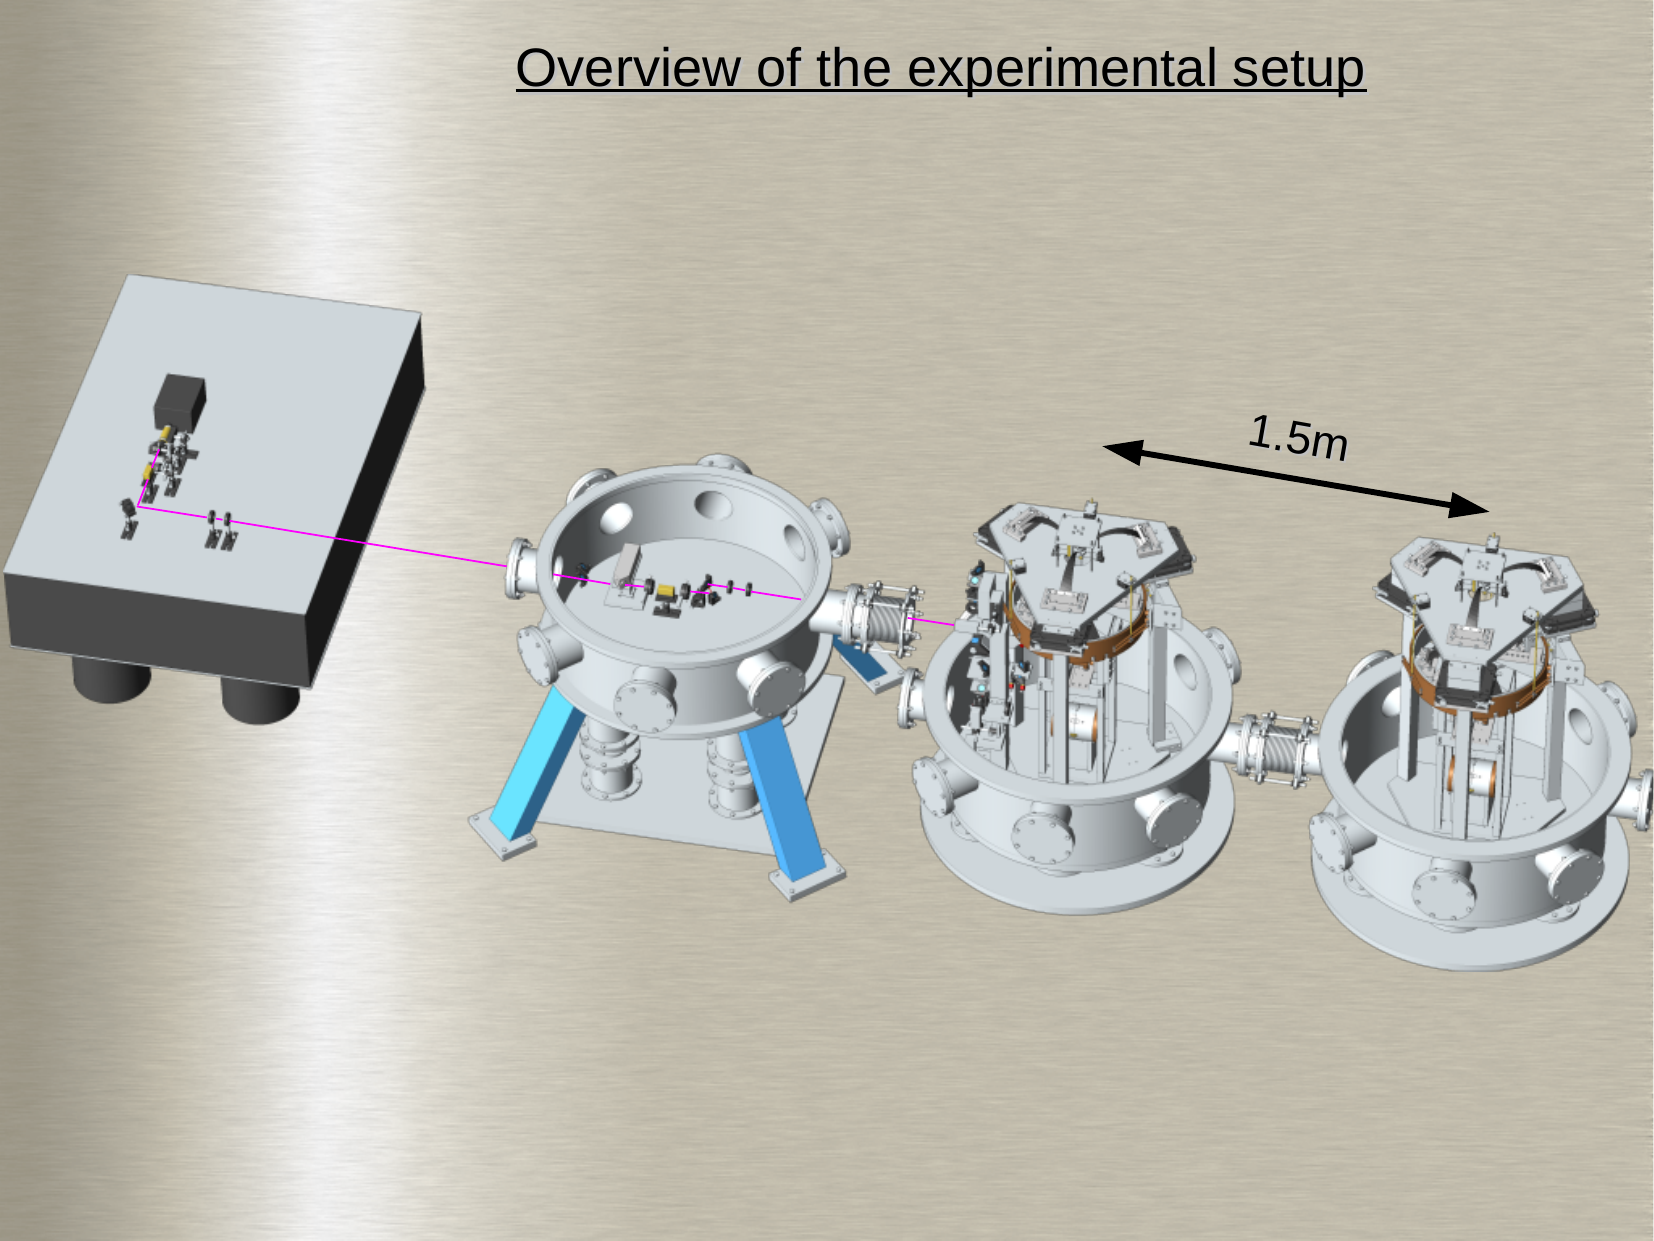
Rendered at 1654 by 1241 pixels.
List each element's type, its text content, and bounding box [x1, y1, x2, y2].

text_box Overview of the experimental setup [500, 29, 1367, 106]
picture [0, 0, 1654, 1241]
text_box 1.5m [1228, 394, 1441, 500]
